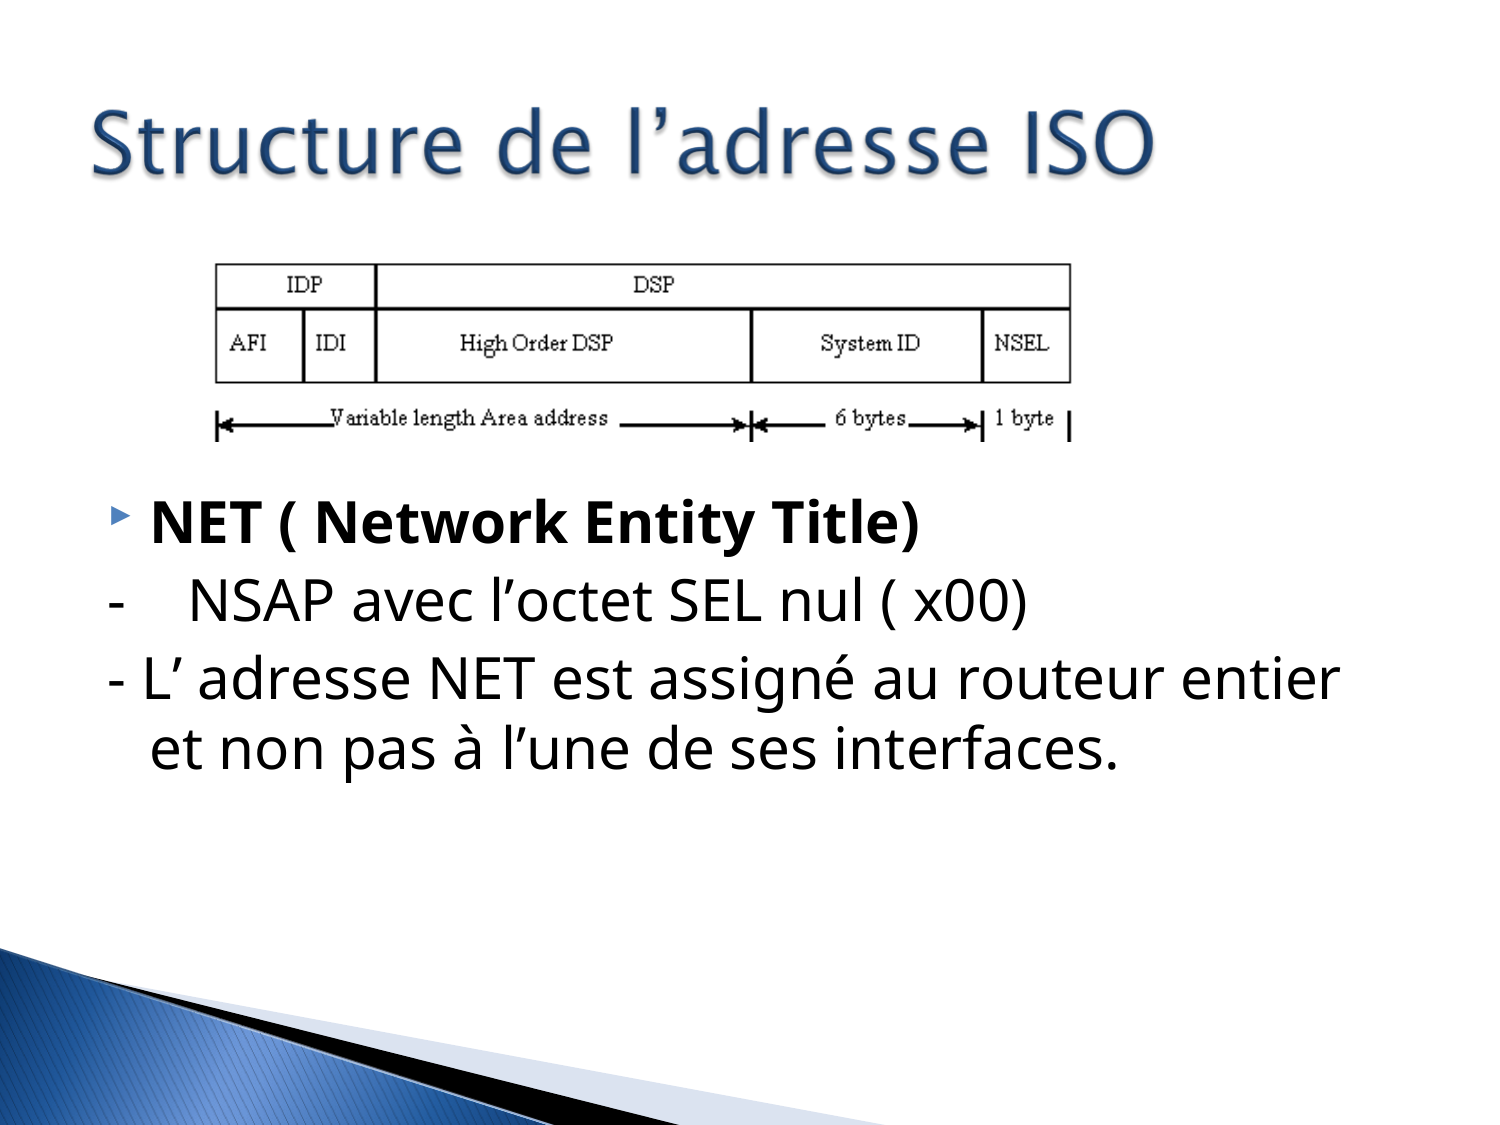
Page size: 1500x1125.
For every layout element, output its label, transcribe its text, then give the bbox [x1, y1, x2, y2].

picture [212, 262, 1075, 442]
text_box [75, 45, 1426, 234]
picture [0, 947, 559, 1125]
list NET ( Network Entity Title) - NSAP avec l’octet SEL nul ( x00) - L’ adresse NET est assigné au routeur entier et non pas à l’une de ses interfaces. [75, 242, 1426, 986]
